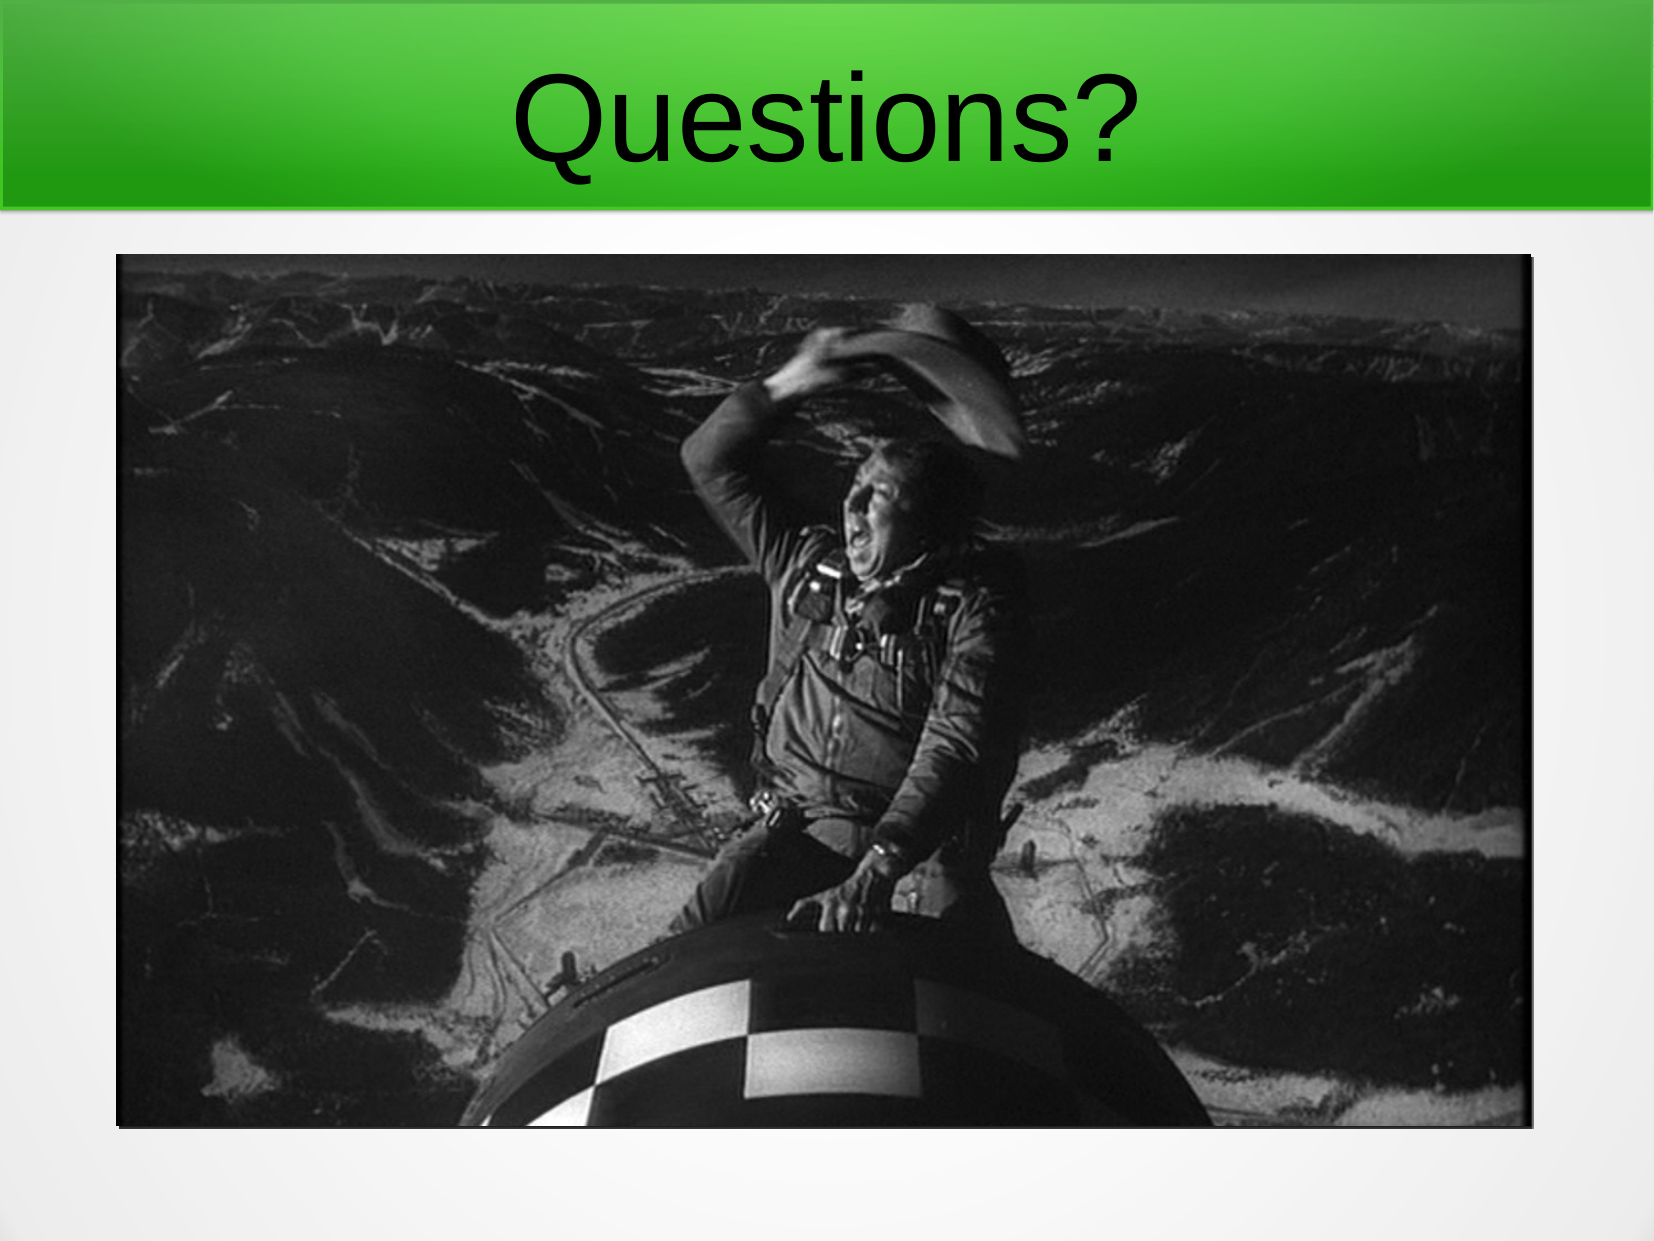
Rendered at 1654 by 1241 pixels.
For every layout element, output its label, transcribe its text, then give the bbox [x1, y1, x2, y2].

title Questions? [82, 47, 1571, 189]
picture [116, 254, 1531, 1126]
